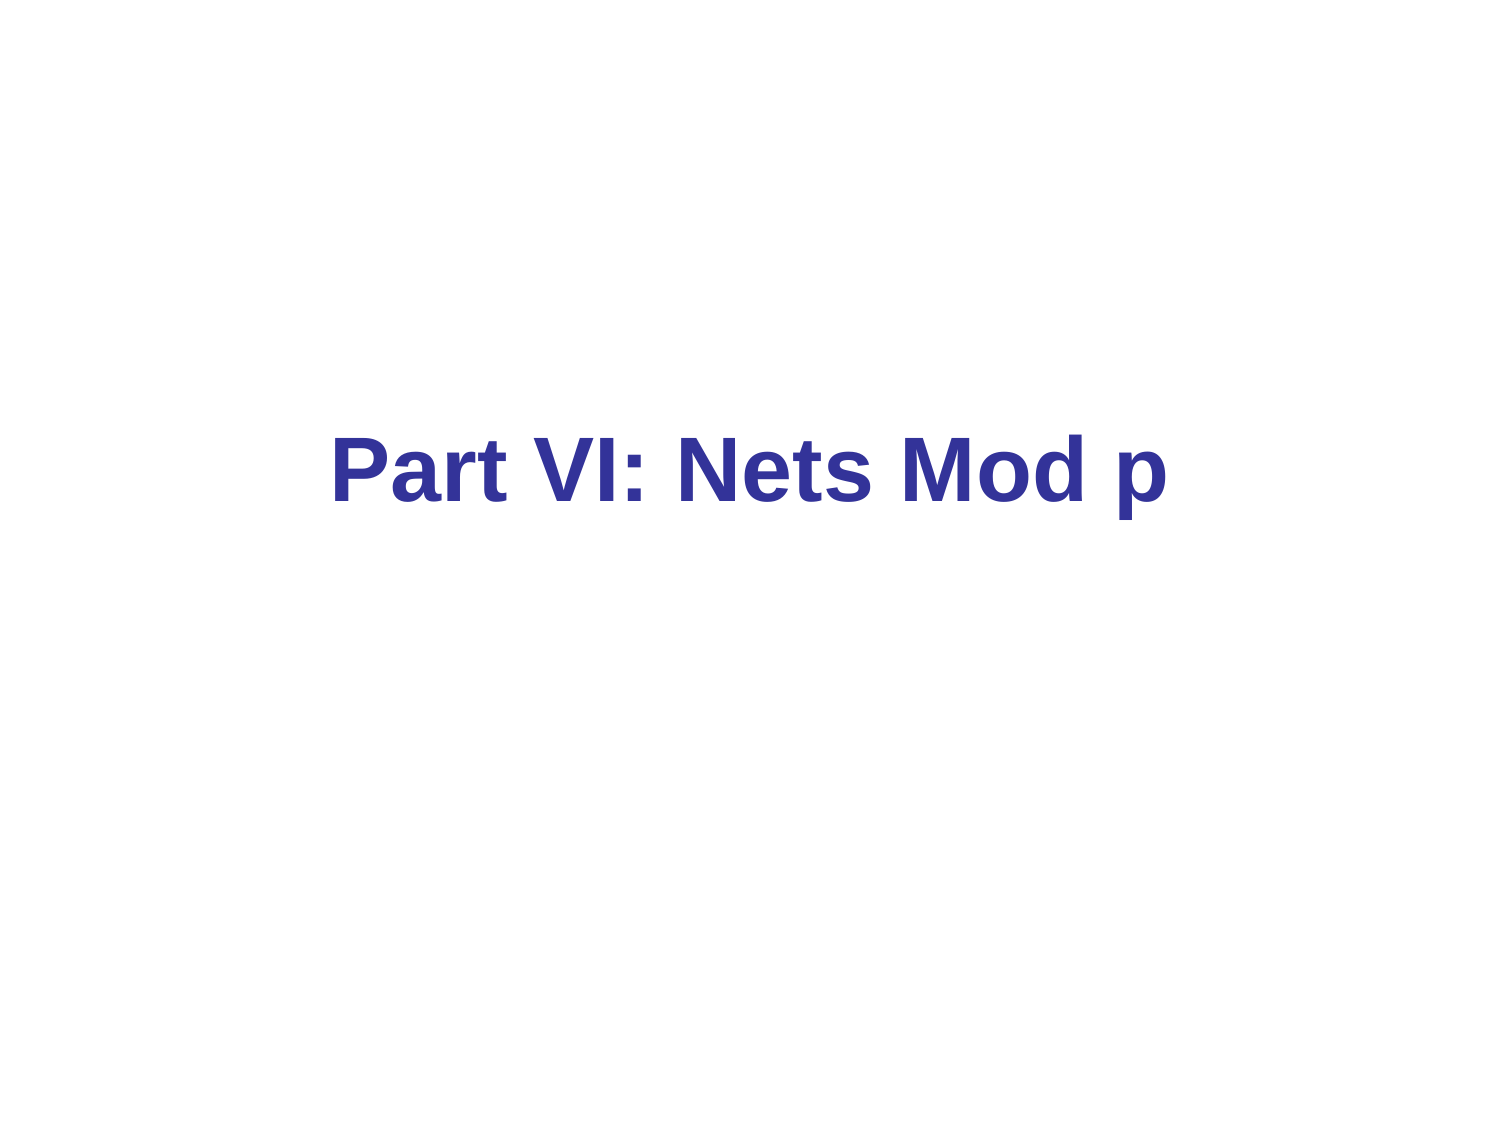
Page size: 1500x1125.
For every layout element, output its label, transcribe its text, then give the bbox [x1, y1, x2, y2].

title Part VI: Nets Mod p [112, 349, 1388, 591]
